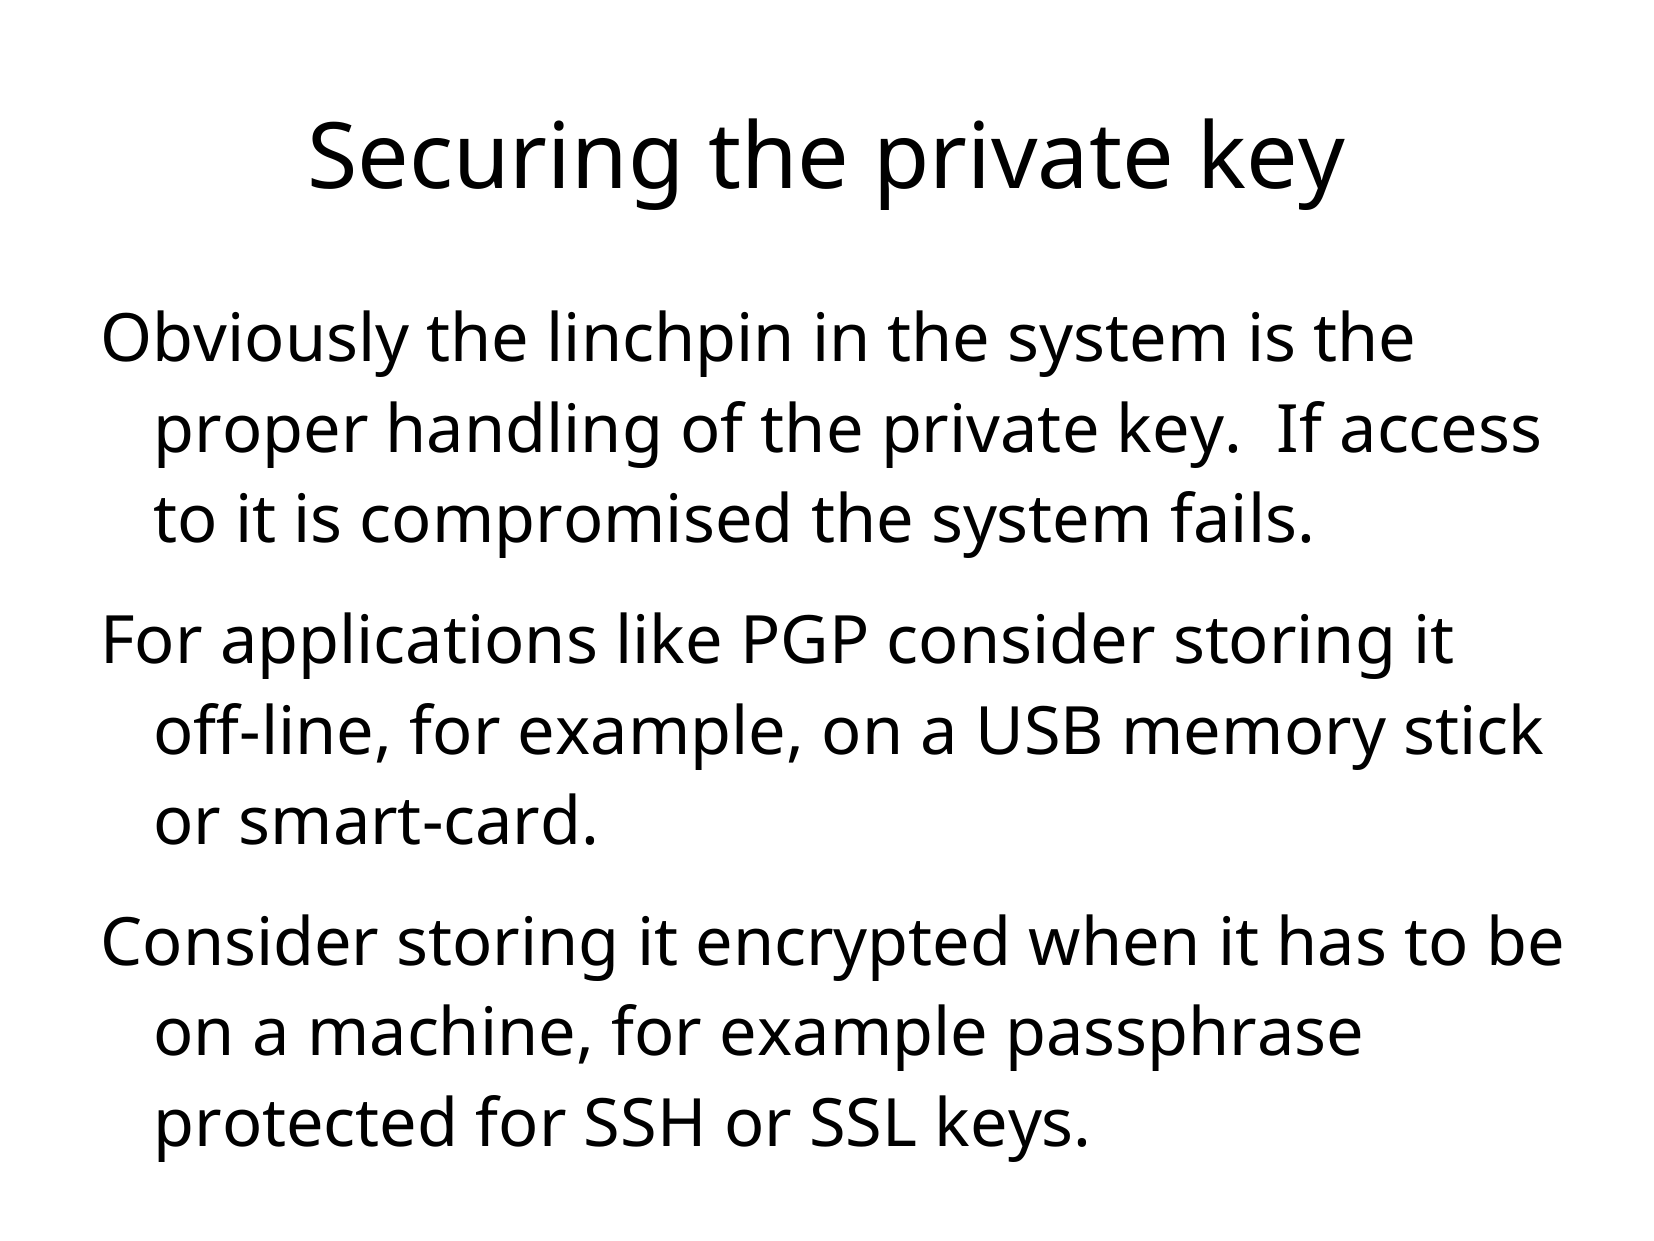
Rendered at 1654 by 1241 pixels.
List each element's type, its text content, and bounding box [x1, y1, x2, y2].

list Obviously the linchpin in the system is the proper handling of the private key. If access to it is compromised the system fails. For applications like PGP consider storing it off-line, for example, on a USB memory stick or smart-card. Consider storing it encrypted when it has to be on a machine, for example passphrase protected for SSH or SSL keys. [82, 290, 1571, 1109]
title Securing the private key [82, 49, 1571, 257]
